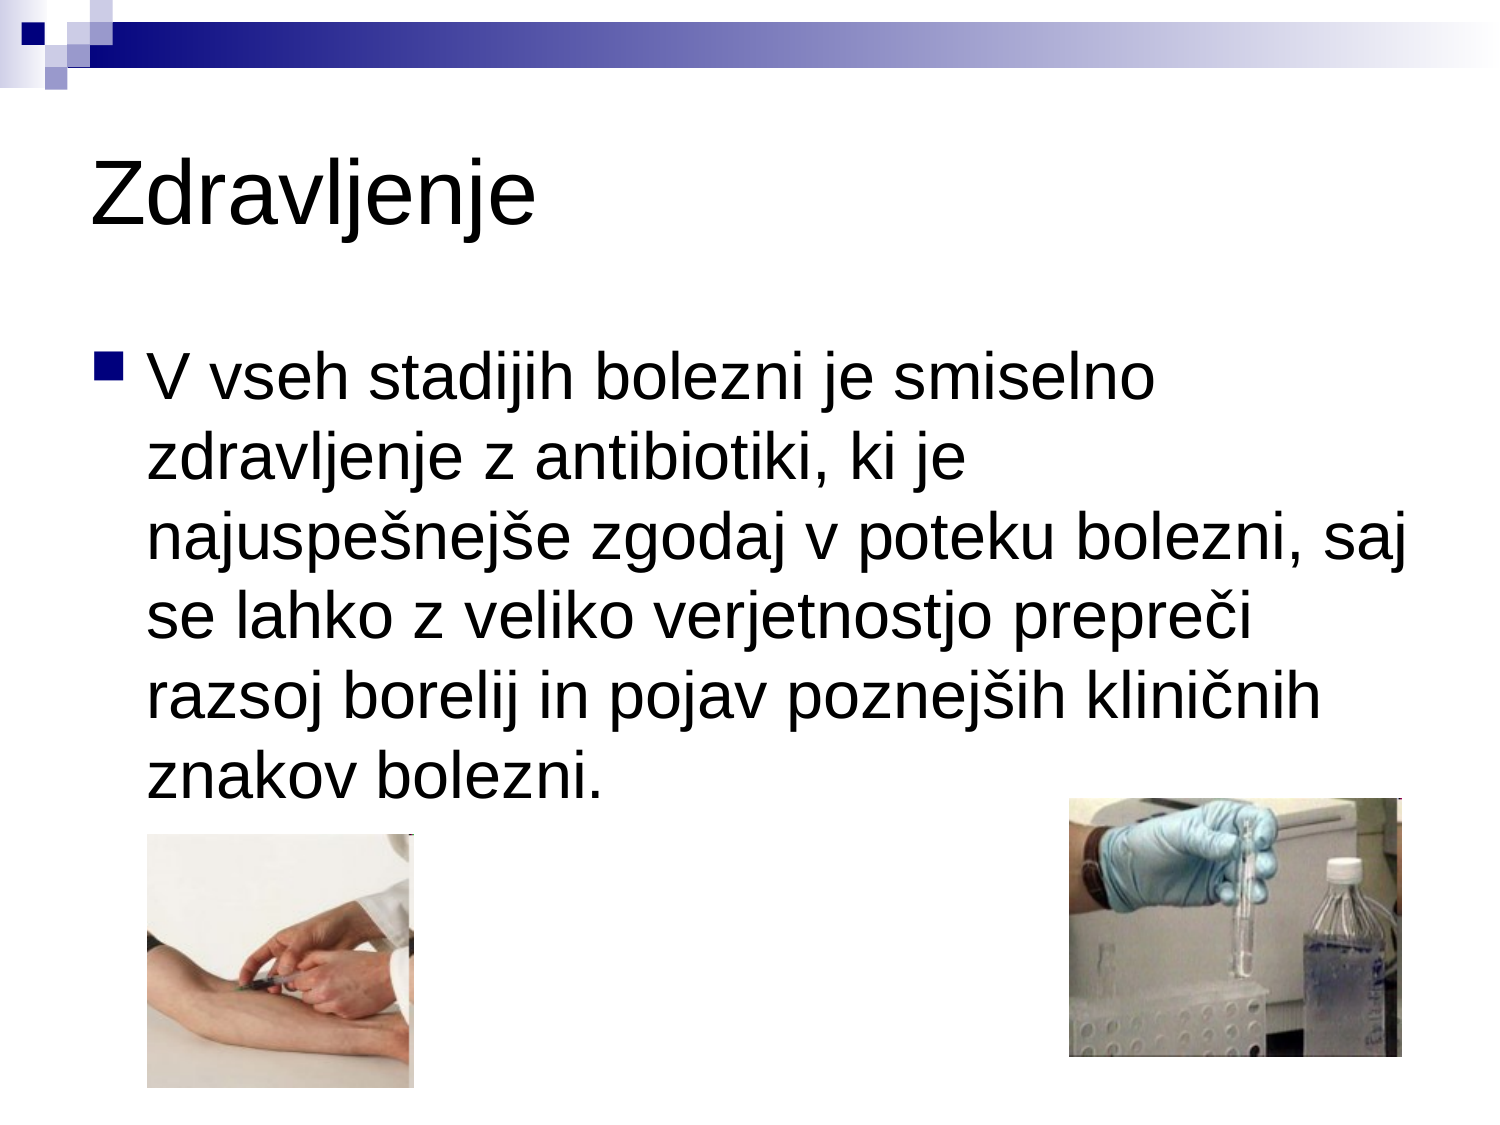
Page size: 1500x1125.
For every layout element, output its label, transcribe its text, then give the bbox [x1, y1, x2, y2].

picture [1069, 798, 1402, 1057]
title Zdravljenje [75, 75, 1425, 300]
picture [147, 834, 414, 1088]
list V vseh stadijih bolezni je smiselno zdravljenje z antibiotiki, ki je najuspešnejše zgodaj v poteku bolezni, saj se lahko z veliko verjetnostjo prepreči razsoj borelij in pojav poznejših kliničnih znakov bolezni. [75, 324, 1425, 963]
